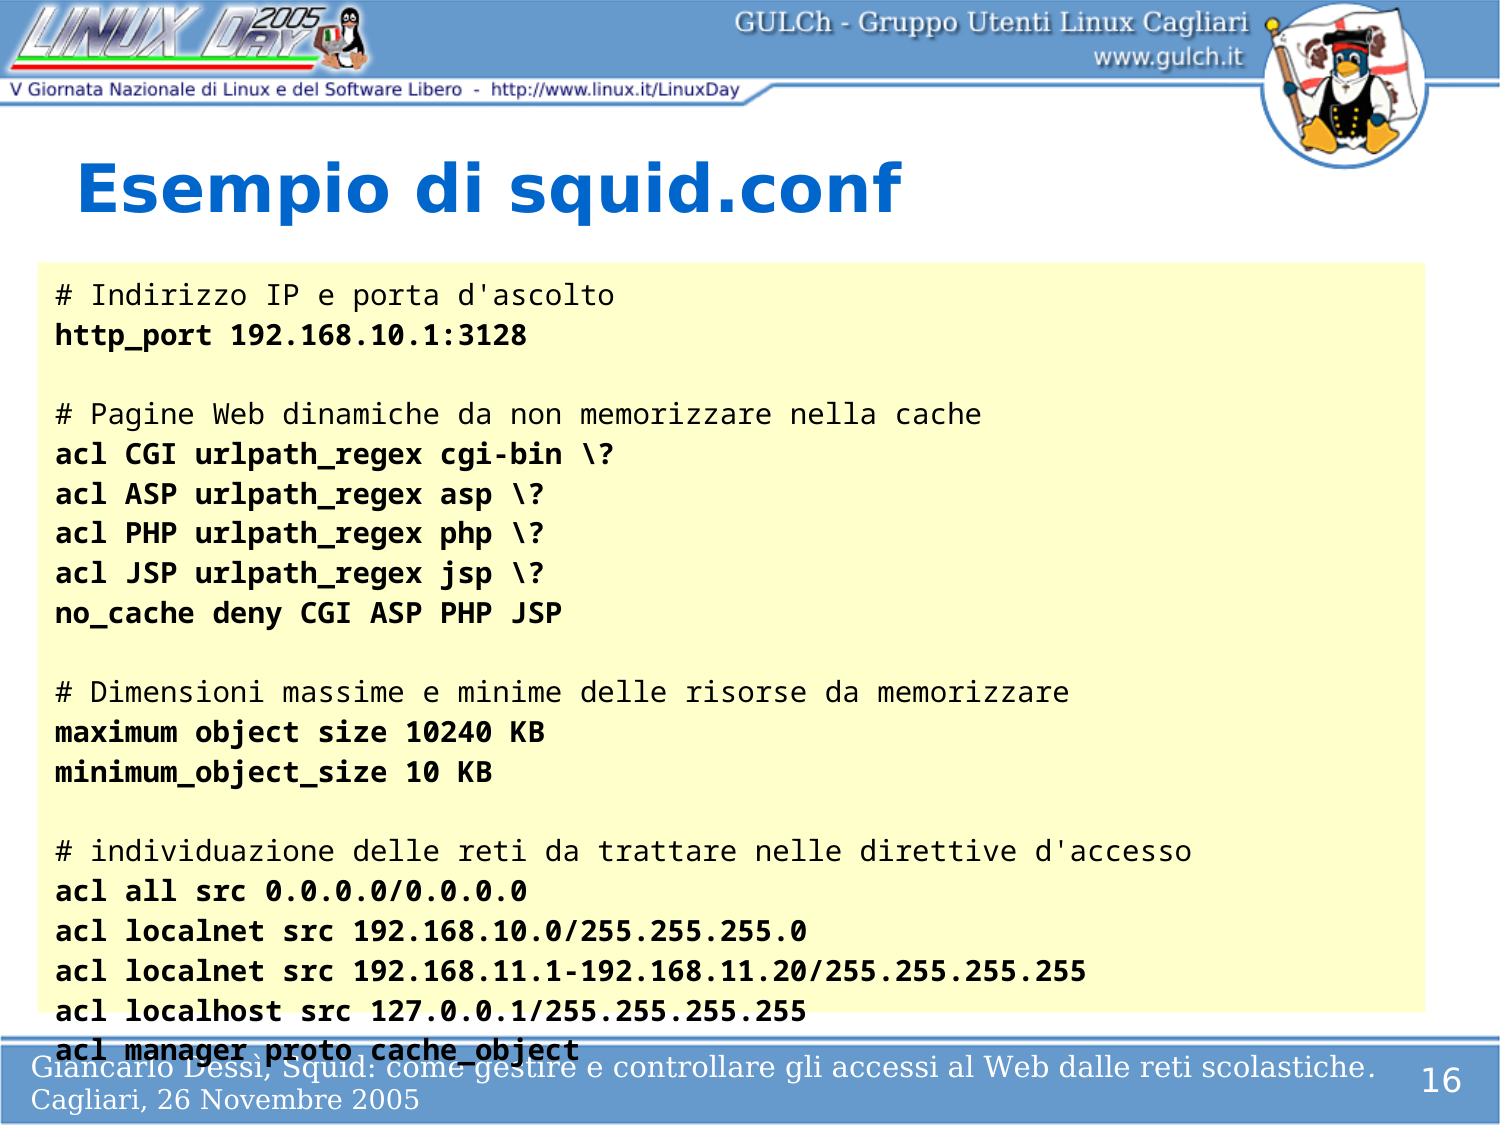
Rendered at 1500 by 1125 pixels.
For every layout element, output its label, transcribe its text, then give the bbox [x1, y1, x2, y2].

picture [0, 0, 1500, 1125]
text_box Esempio di squid.conf [75, 150, 902, 229]
text_box # Indirizzo IP e porta d'ascolto http_port 192.168.10.1:3128 # Pagine Web dinamiche da non memorizzare nella cache acl CGI urlpath_regex cgi-bin \? acl ASP urlpath_regex asp \? acl PHP urlpath_regex php \? acl JSP urlpath_regex jsp \? no_cache deny CGI ASP PHP JSP # Dimensioni massime e minime delle risorse da memorizzare maximum object size 10240 KB minimum_object_size 10 KB # individuazione delle reti da trattare nelle direttive d'accesso acl all src 0.0.0.0/0.0.0.0 acl localnet src 192.168.10.0/255.255.255.0 acl localnet src 192.168.11.1-192.168.11.20/255.255.255.255 acl localhost src 127.0.0.1/255.255.255.255 acl manager proto cache_object [37, 262, 1426, 1013]
